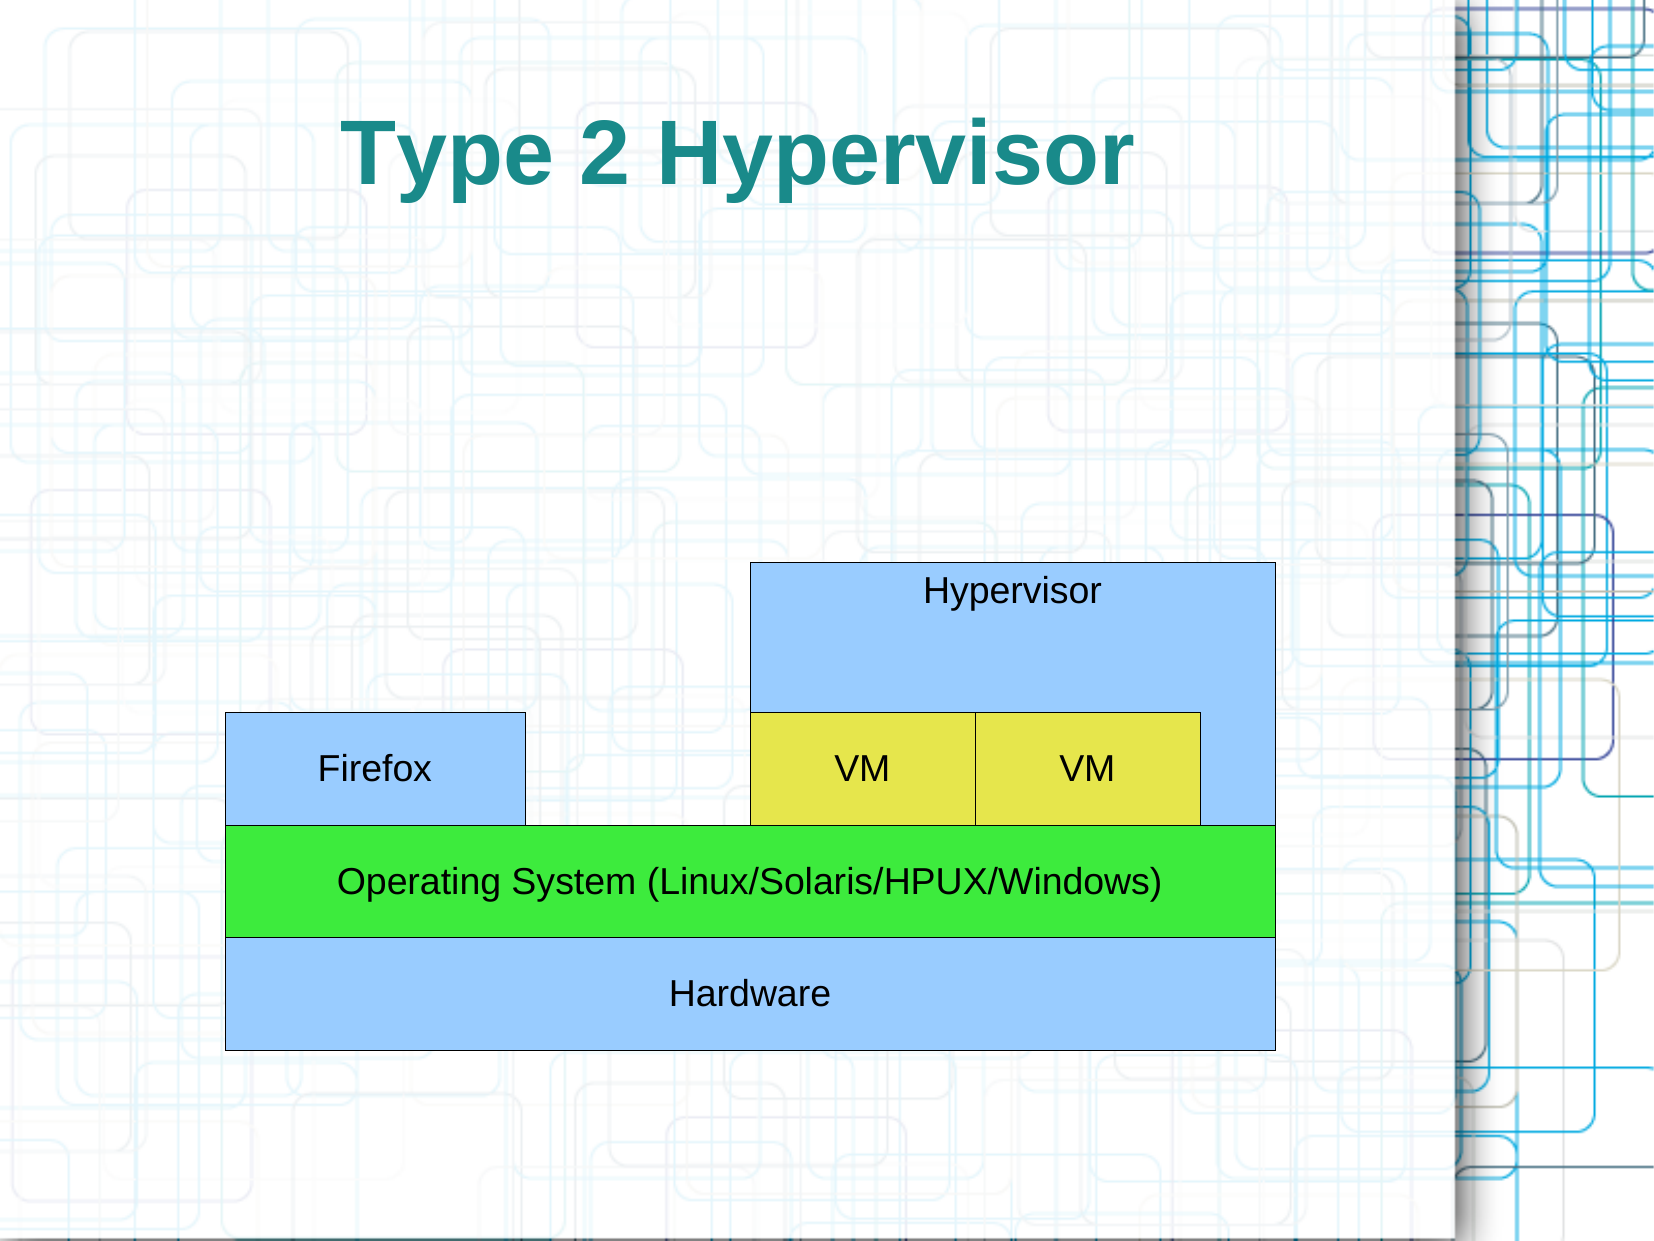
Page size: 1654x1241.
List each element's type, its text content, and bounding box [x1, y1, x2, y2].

text_box Firefox [225, 712, 526, 826]
picture [0, 0, 1654, 1241]
title Type 2 Hypervisor [59, 49, 1418, 257]
text_box VM [750, 712, 975, 826]
text_box Hypervisor [750, 562, 1276, 826]
text_box Hardware [225, 938, 1276, 1051]
text_box Operating System (Linux/Solaris/HPUX/Windows) [225, 825, 1276, 938]
text_box VM [975, 712, 1201, 826]
